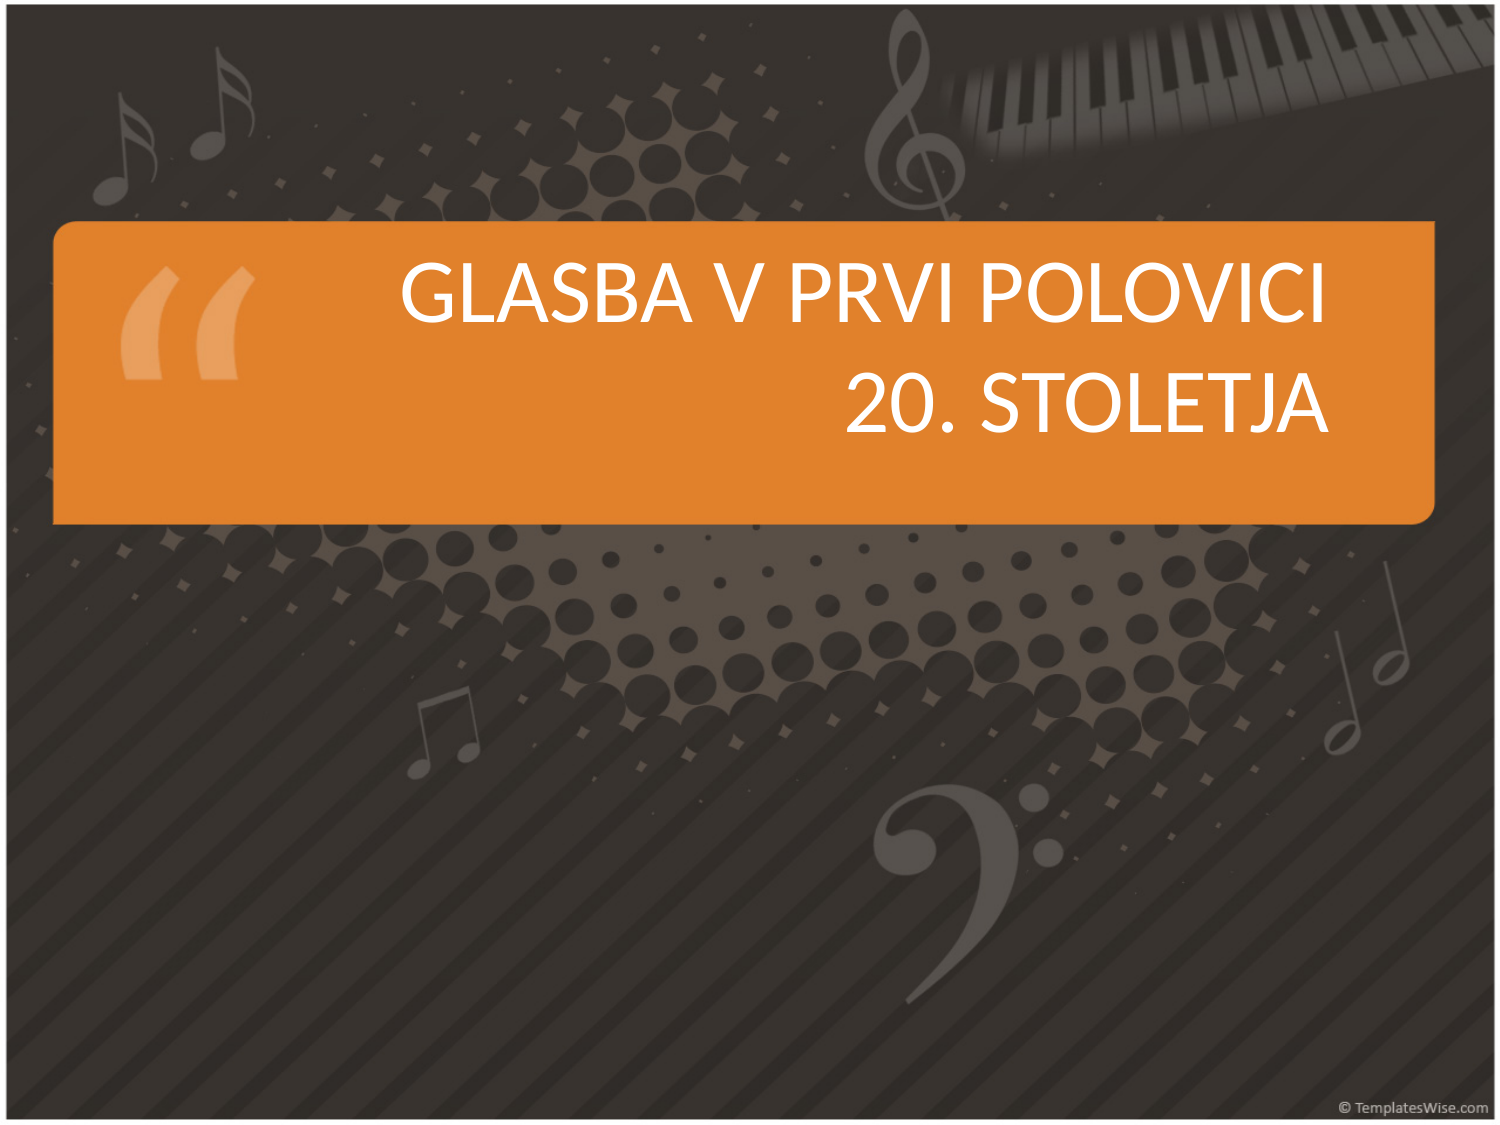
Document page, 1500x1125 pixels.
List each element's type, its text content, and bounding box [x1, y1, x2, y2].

picture [0, 0, 1500, 1125]
title GLASBA V PRVI POLOVICI 20. STOLETJA [257, 246, 1346, 435]
